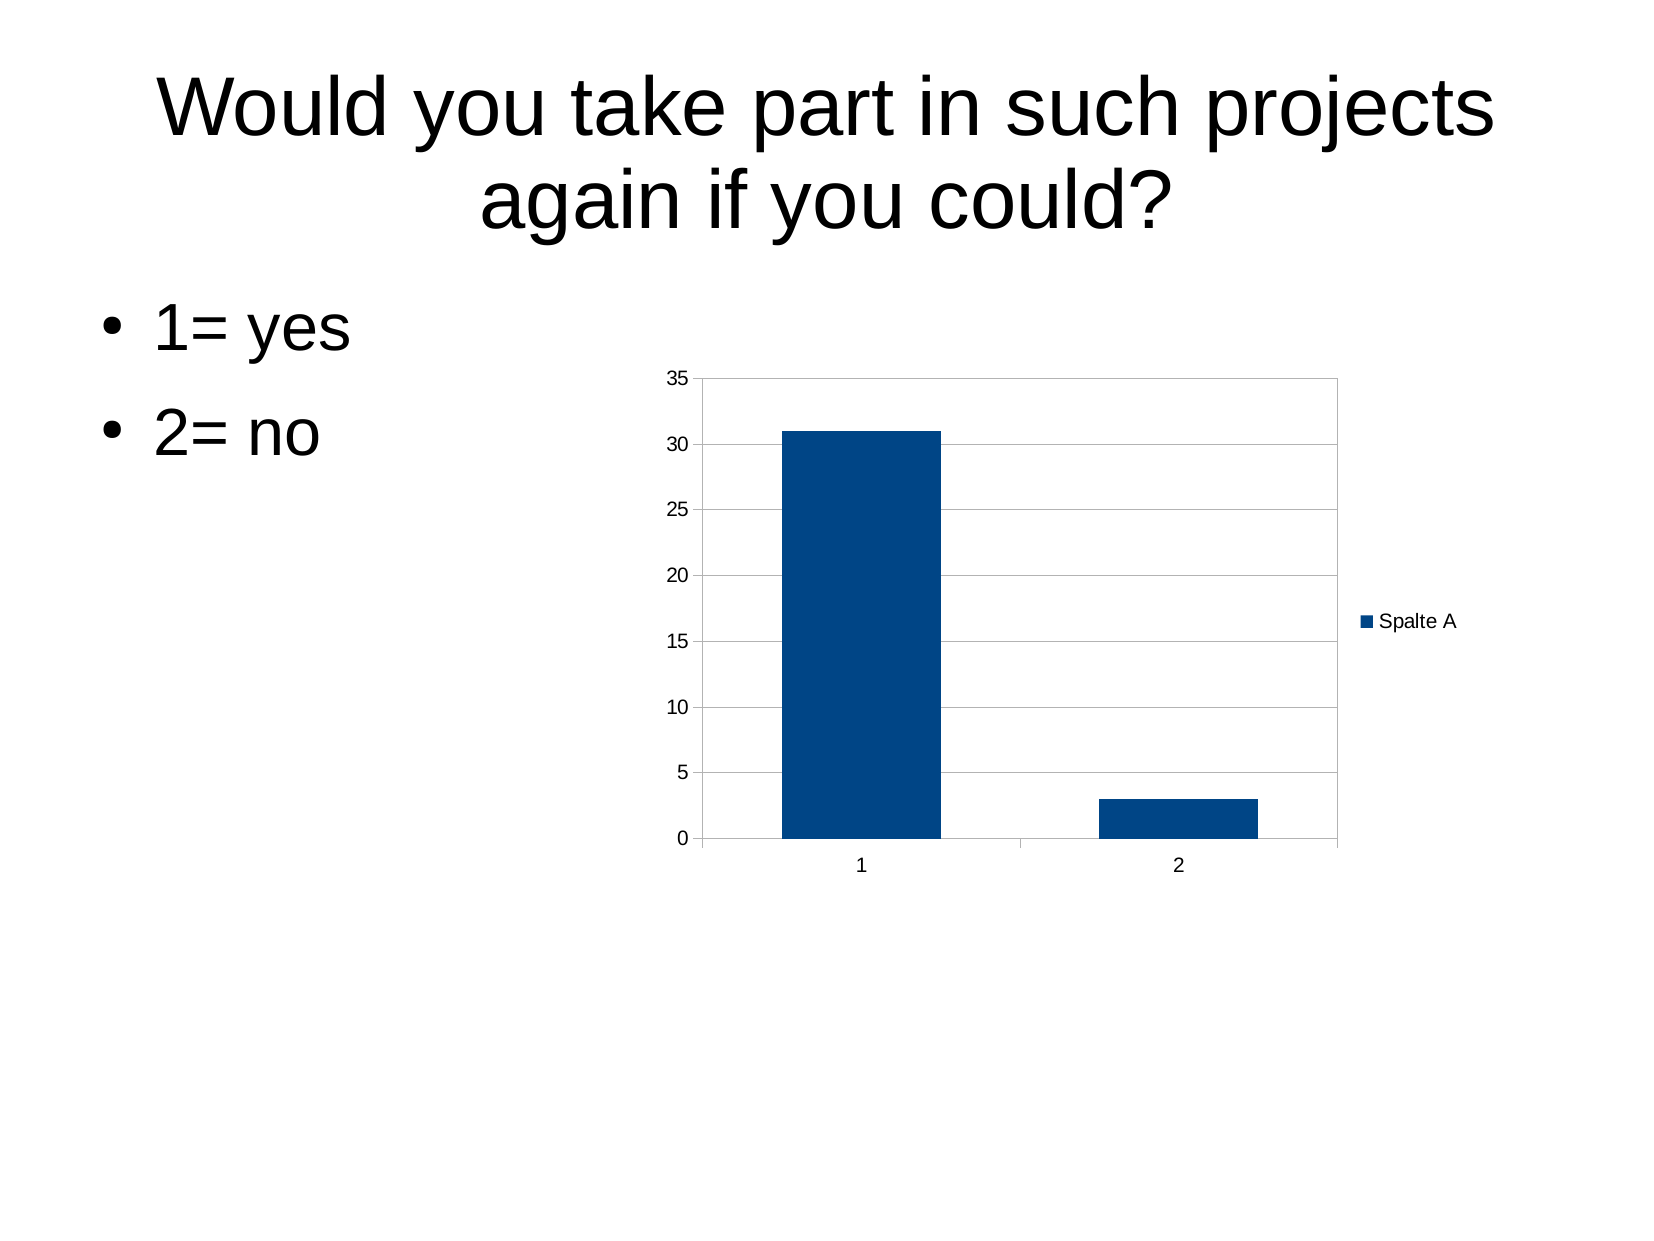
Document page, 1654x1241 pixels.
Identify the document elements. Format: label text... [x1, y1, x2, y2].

list 1= yes 2= no [82, 290, 1571, 1010]
chart [649, 355, 1477, 888]
title Would you take part in such projects again if you could? [82, 49, 1571, 257]
